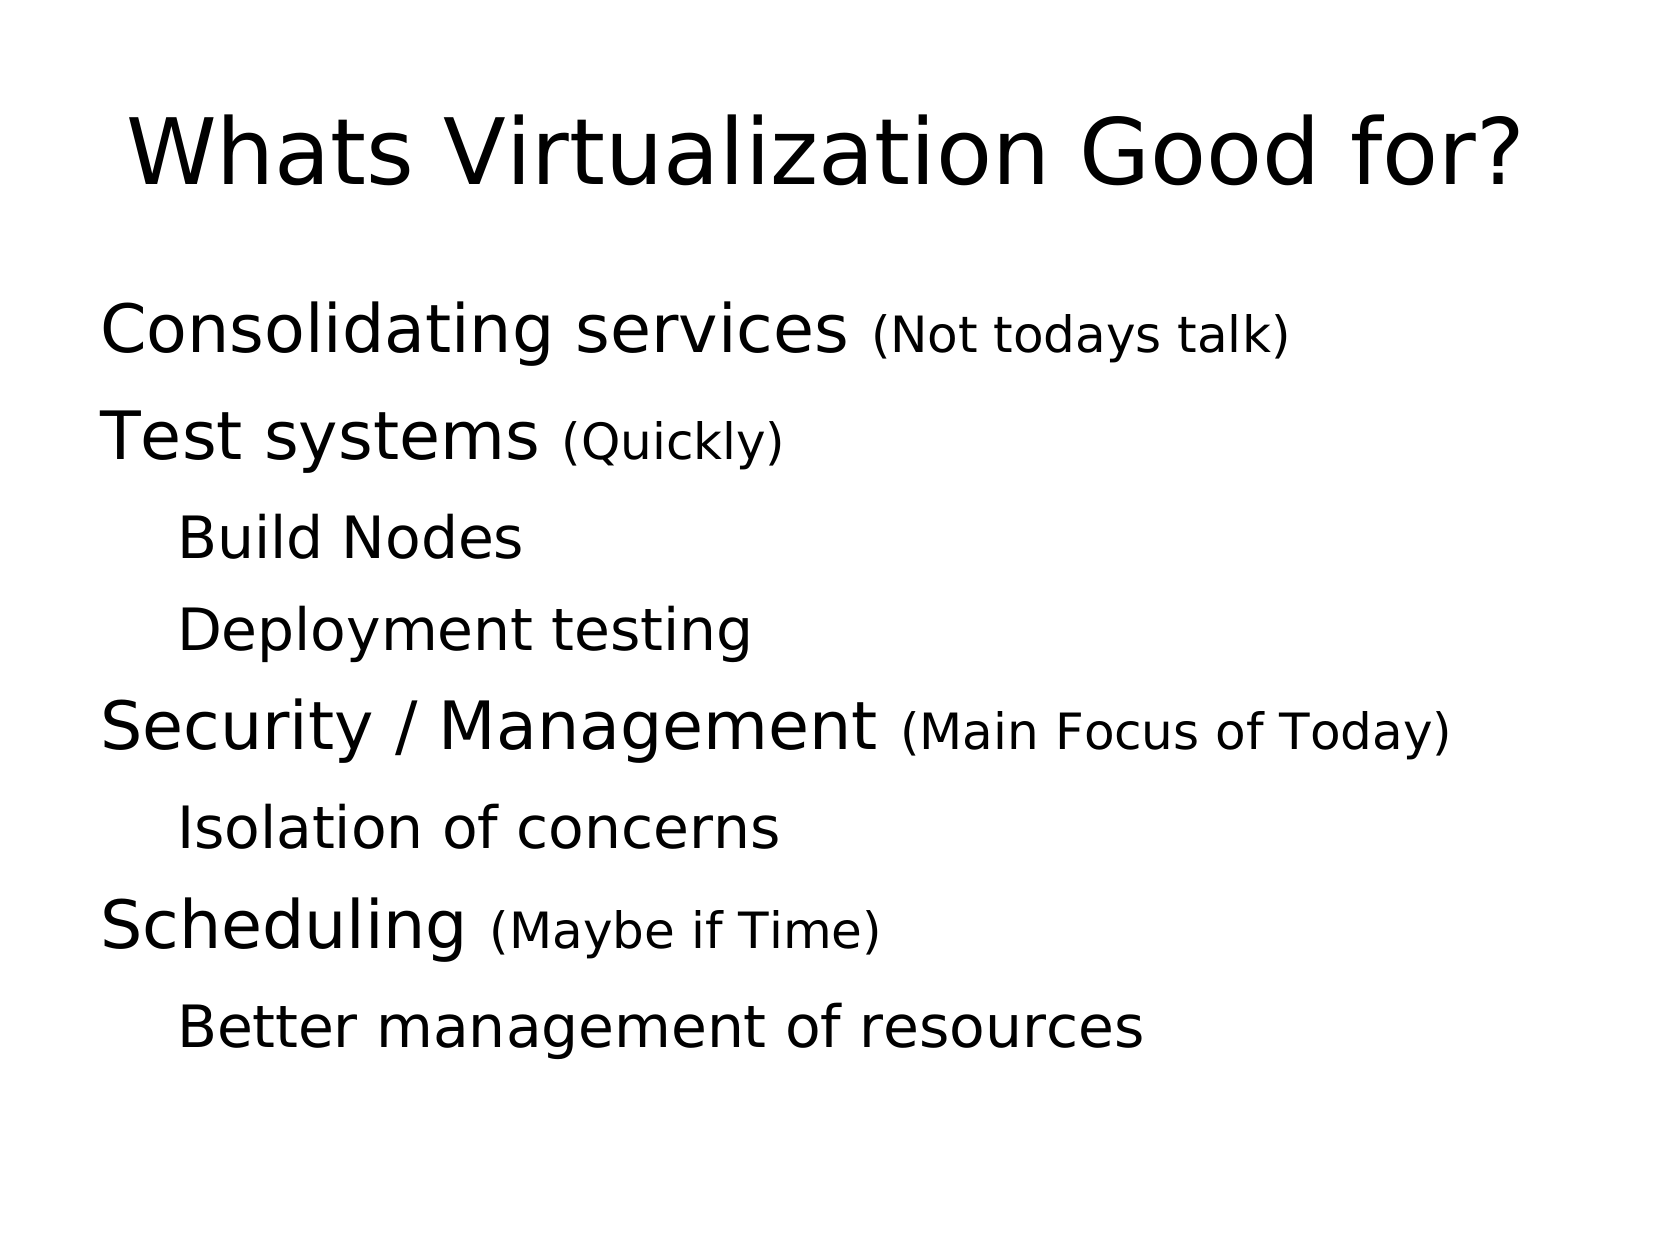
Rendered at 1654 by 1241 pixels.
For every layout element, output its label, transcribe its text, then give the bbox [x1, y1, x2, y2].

list Consolidating services (Not todays talk) Test systems (Quickly) Build Nodes Deployment testing Security / Management (Main Focus of Today) Isolation of concerns Scheduling (Maybe if Time) Better management of resources [82, 290, 1571, 1094]
title Whats Virtualization Good for? [82, 56, 1571, 250]
